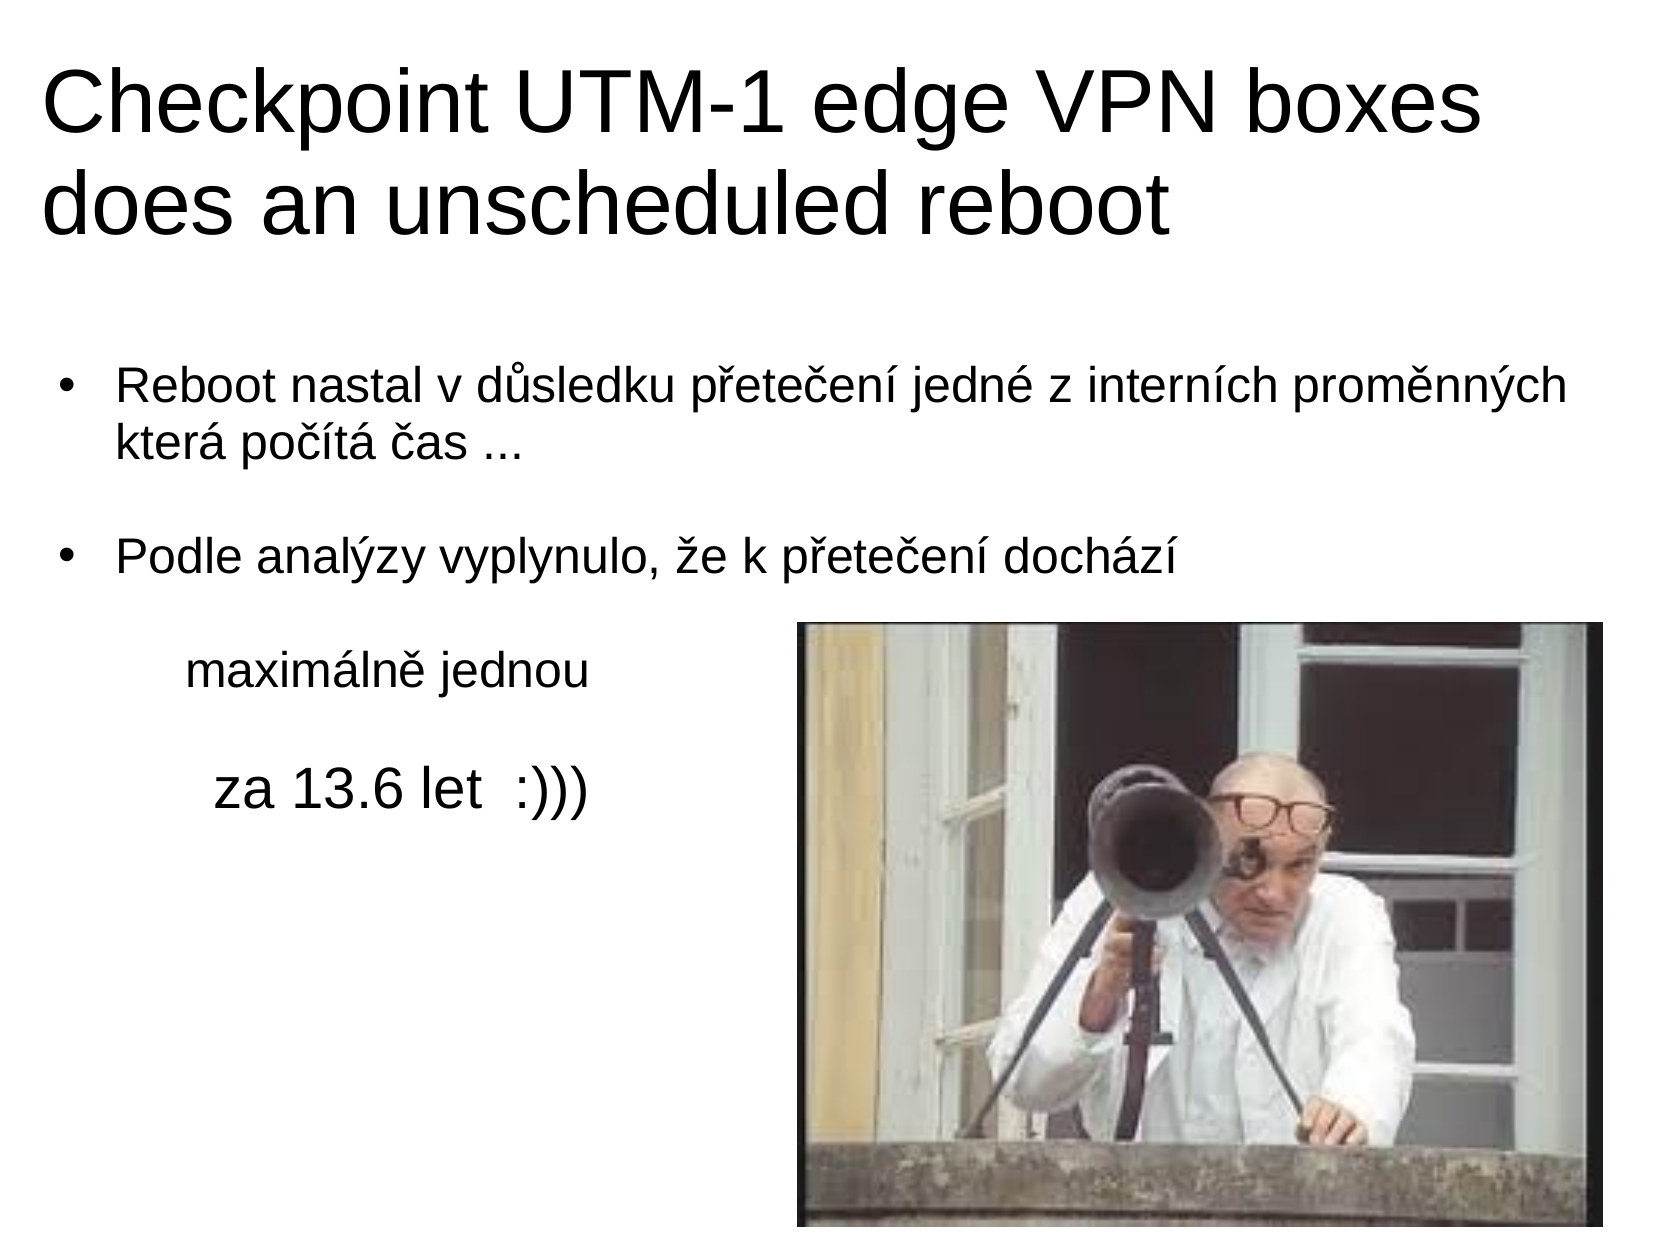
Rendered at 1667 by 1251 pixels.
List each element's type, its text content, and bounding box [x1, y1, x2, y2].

picture [797, 622, 1603, 1227]
title Checkpoint UTM-1 edge VPN boxes does an unscheduled reboot [41, 50, 1628, 260]
list Reboot nastal v důsledku přetečení jedné z interních proměnných která počítá čas ... Podle analýzy vyplynulo, že k přetečení dochází maximálně jednou za 13.6 let :))) [40, 299, 1625, 1115]
